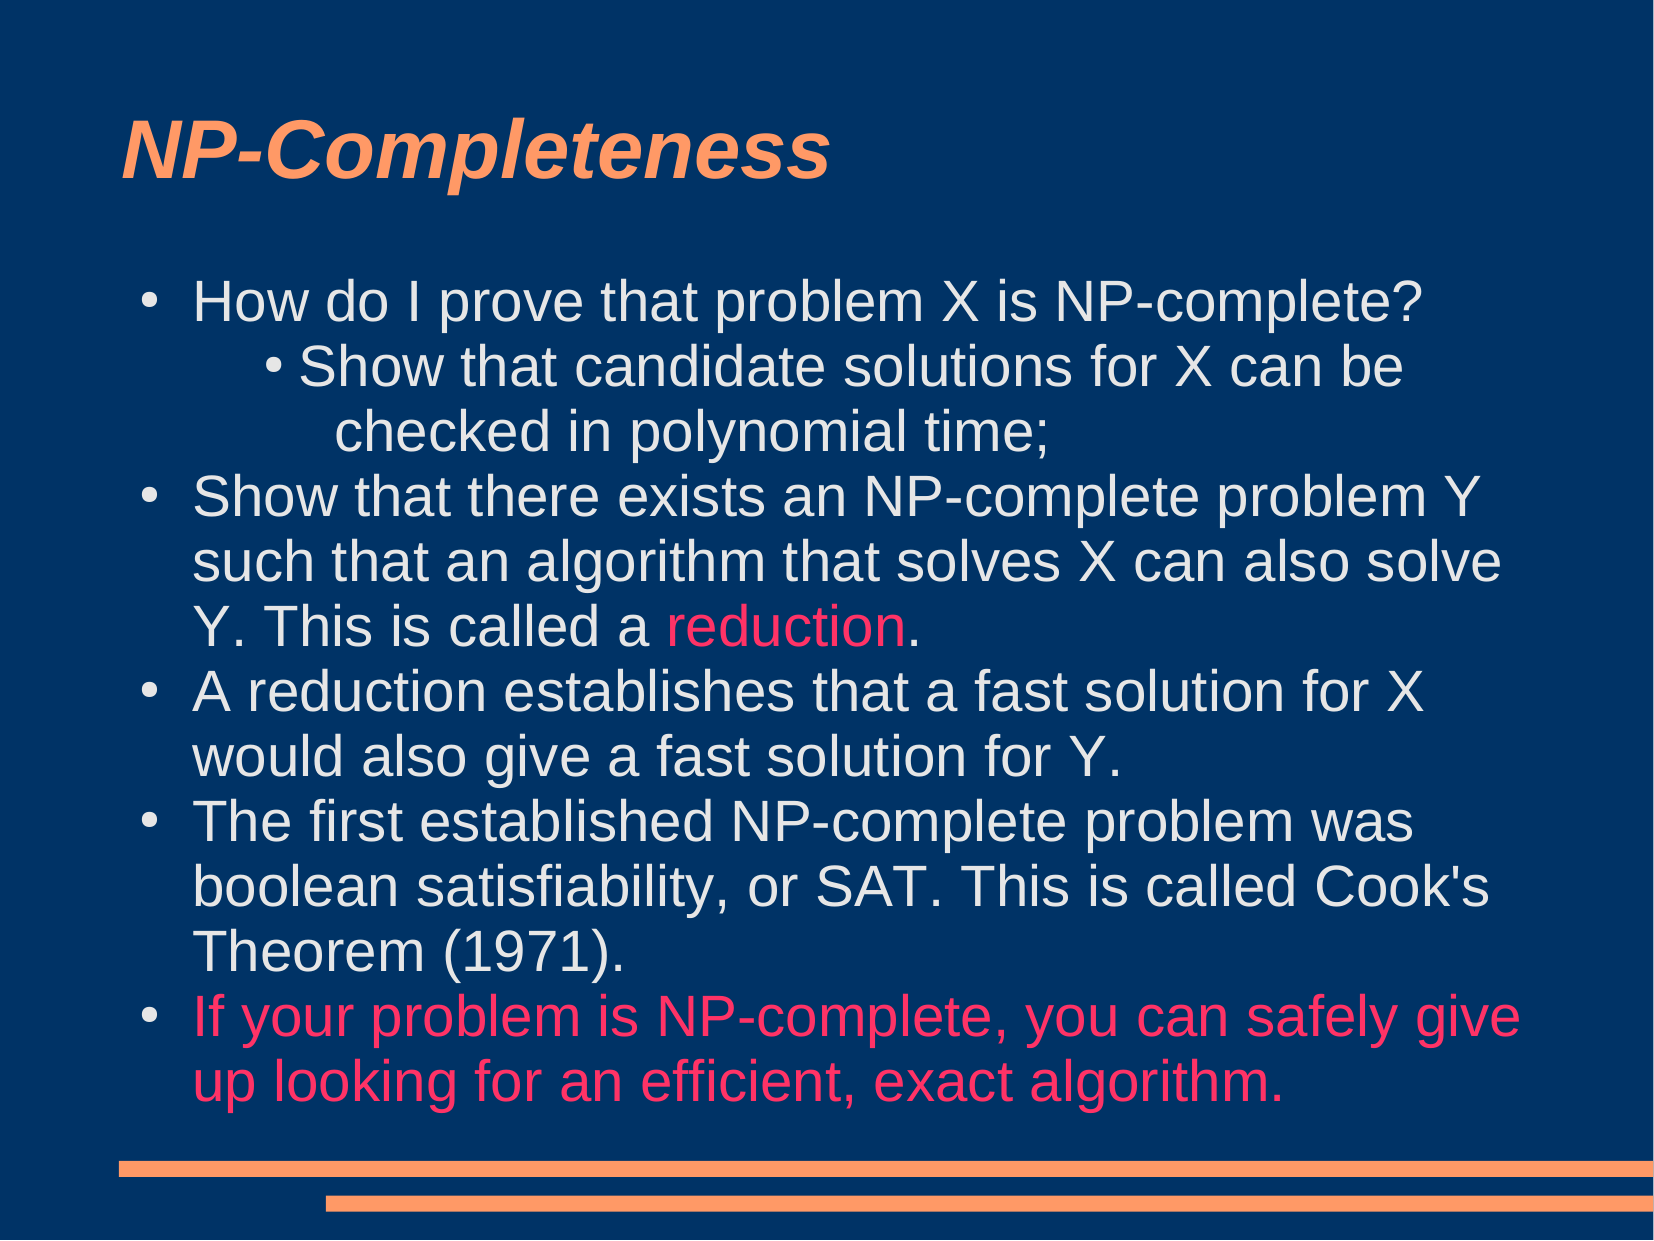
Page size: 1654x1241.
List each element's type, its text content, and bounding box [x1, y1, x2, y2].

list How do I prove that problem X is NP-complete? Show that candidate solutions for X can be checked in polynomial time; Show that there exists an NP-complete problem Y such that an algorithm that solves X can also solve Y. This is called a reduction. A reduction establishes that a fast solution for X would also give a fast solution for Y. The first established NP-complete problem was boolean satisfiability, or SAT. This is called Cook's Theorem (1971). If your problem is NP-complete, you can safely give up looking for an efficient, exact algorithm. [121, 268, 1561, 1112]
title NP-Completeness [121, 46, 1534, 254]
